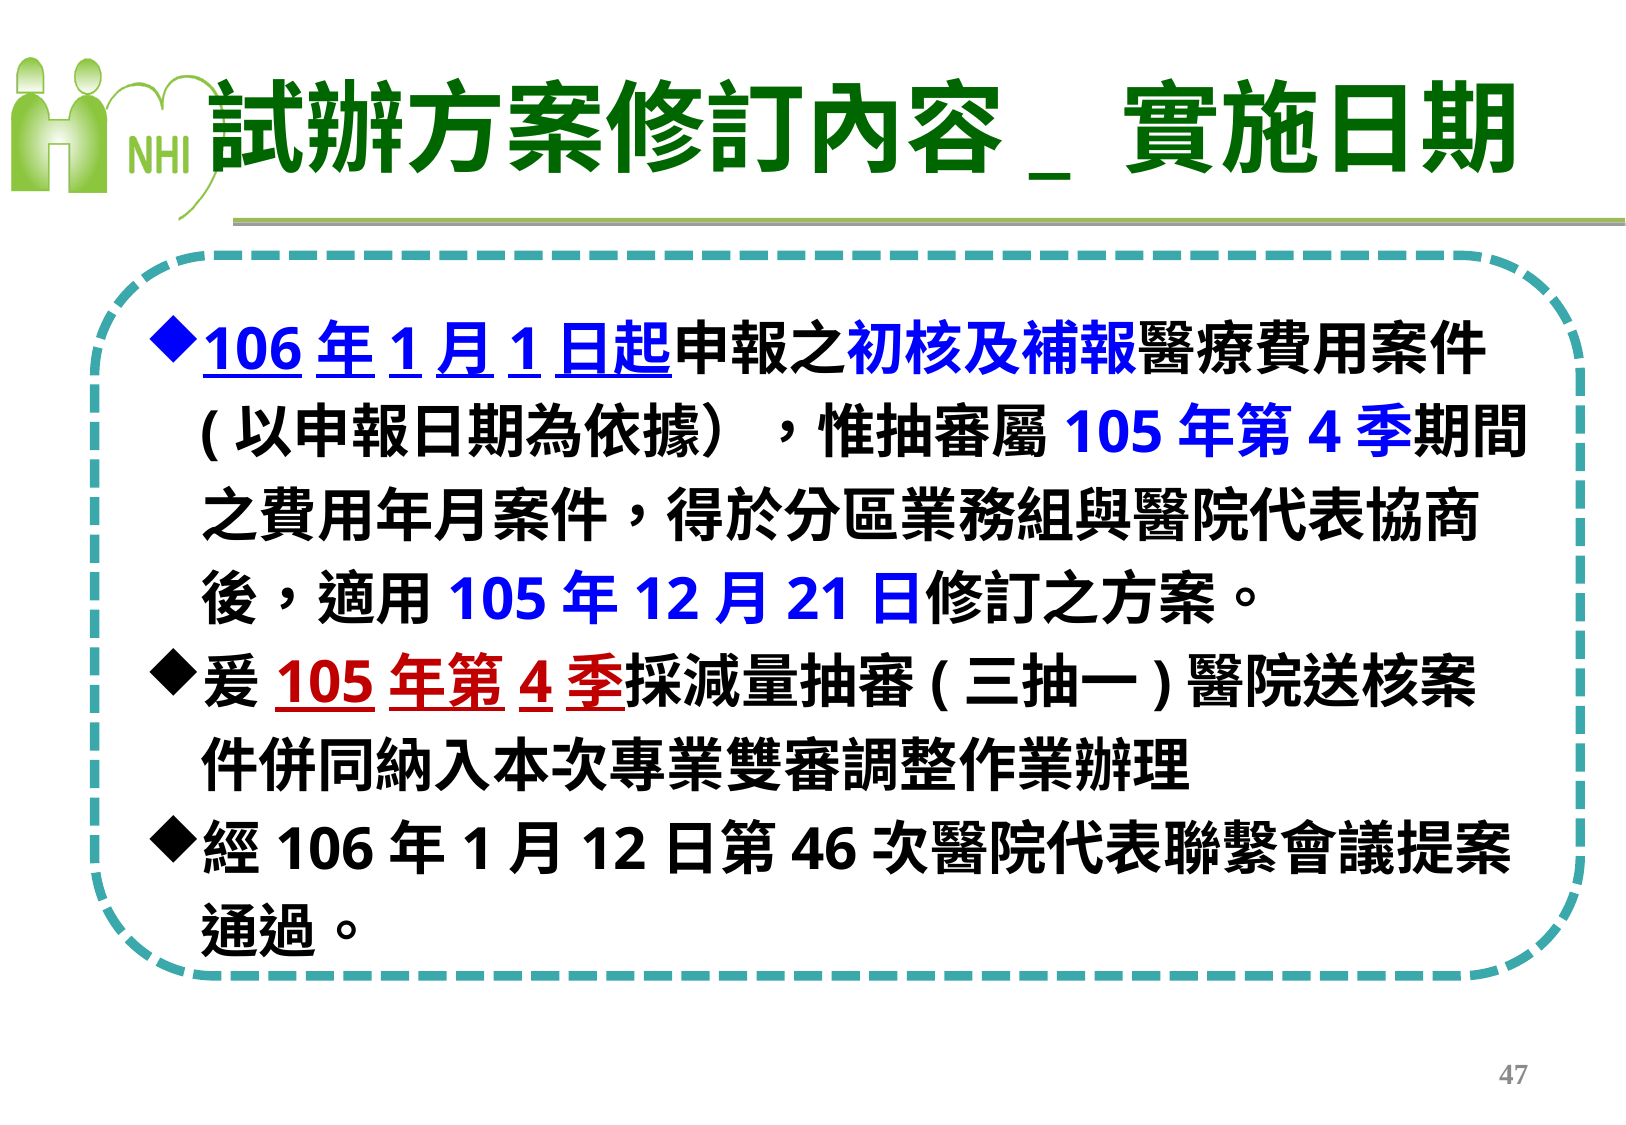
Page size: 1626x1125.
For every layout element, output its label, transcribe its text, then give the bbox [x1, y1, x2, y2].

text_box 106年1月1日起申報之初核及補報醫療費用案件(以申報日期為依據），惟抽審屬105年第4季期間之費用年月案件，得於分區業務組與醫院代表協商後，適用105年12月21日修訂之方案。 爰105年第4季採減量抽審(三抽一)醫院送核案件併同納入本次專業雙審調整作業辦理 經106年1月12日第46次醫院代表聯繫會議提案通過。 [94, 255, 1581, 976]
slide_number <編號> [1164, 1042, 1544, 1103]
text_box 試辦方案修訂內容_ 實施日期 [162, 31, 1564, 219]
picture [0, 42, 233, 233]
